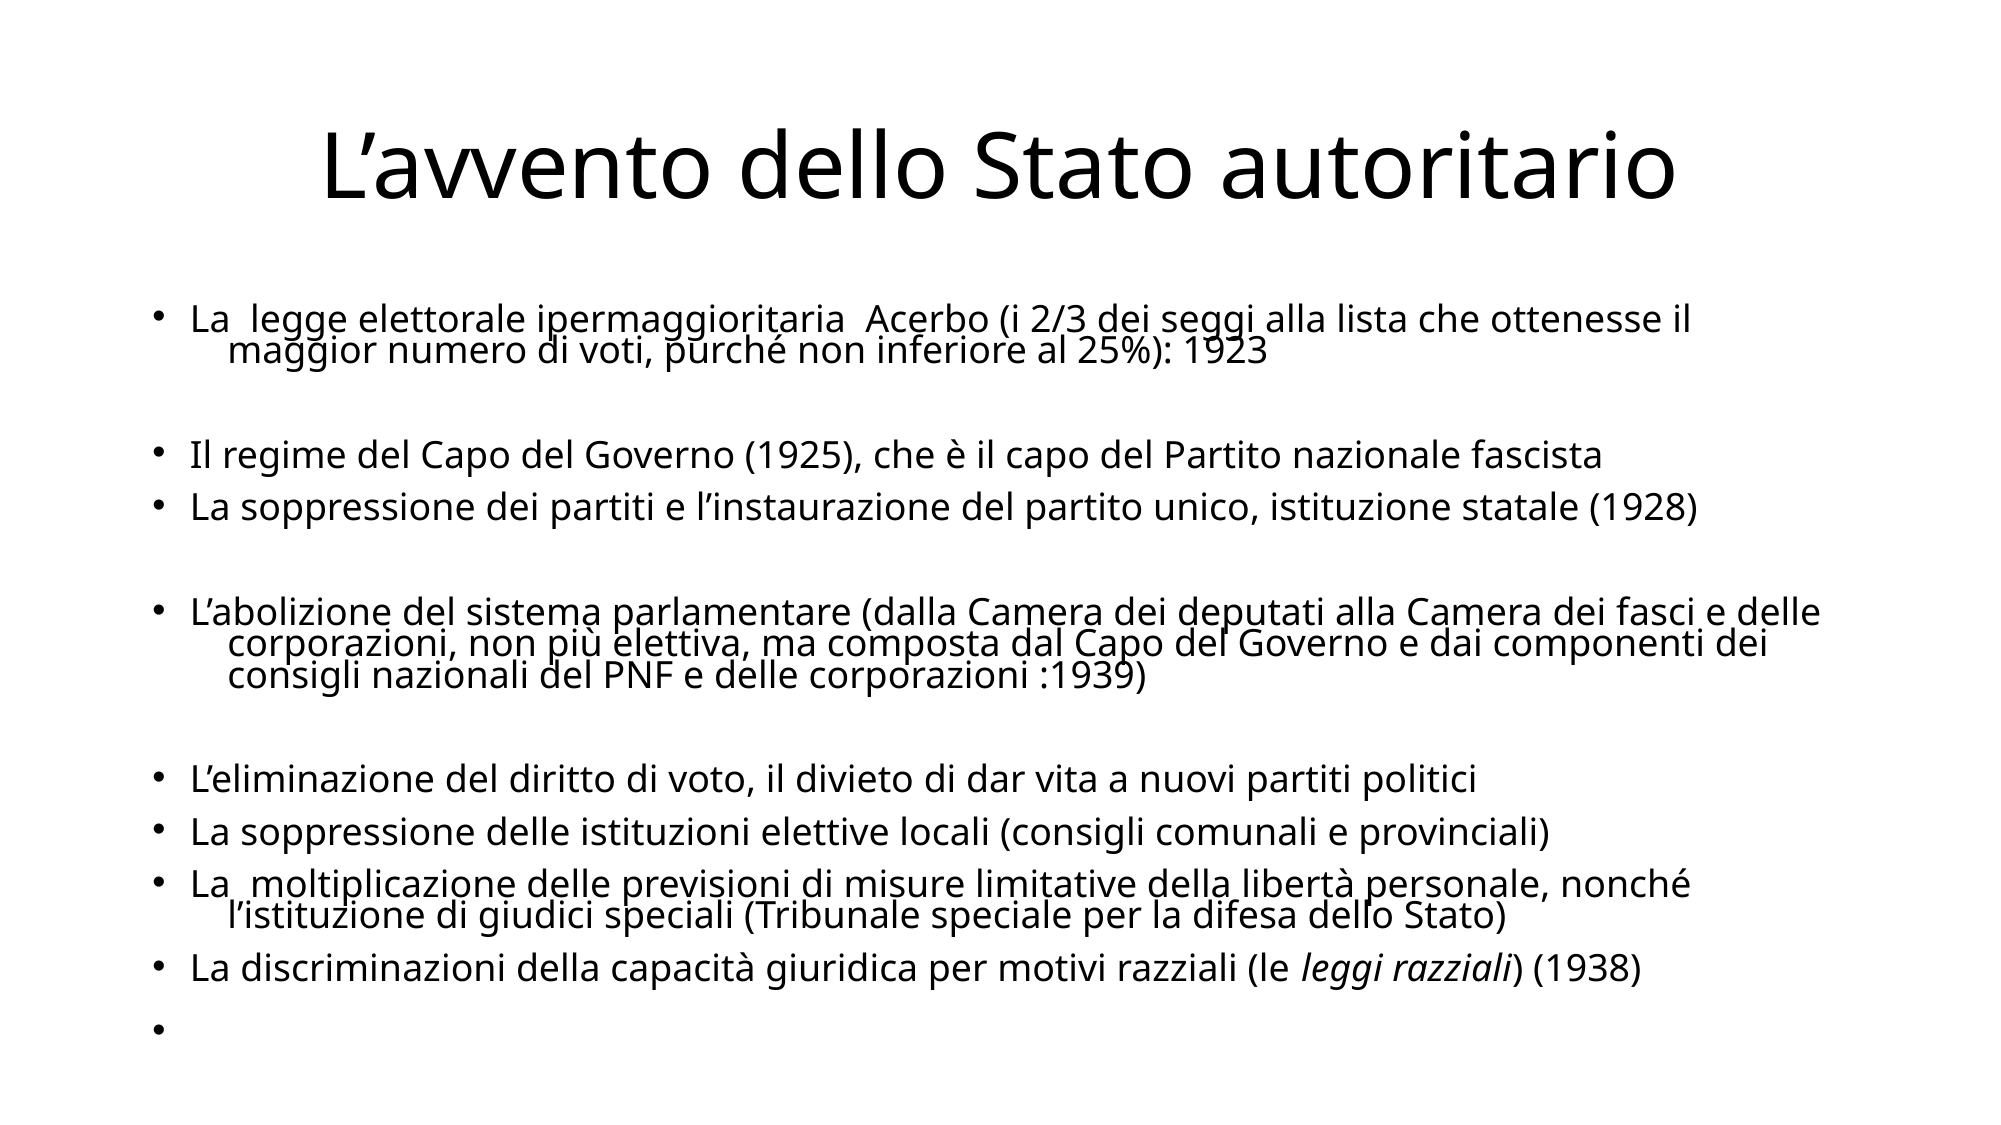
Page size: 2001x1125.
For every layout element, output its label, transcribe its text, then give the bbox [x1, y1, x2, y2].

title L’avvento dello Stato autoritario [137, 59, 1863, 278]
list La legge elettorale ipermaggioritaria Acerbo (i 2/3 dei seggi alla lista che ottenesse il maggior numero di voti, purché non inferiore al 25%): 1923 Il regime del Capo del Governo (1925), che è il capo del Partito nazionale fascista La soppressione dei partiti e l’instaurazione del partito unico, istituzione statale (1928) L’abolizione del sistema parlamentare (dalla Camera dei deputati alla Camera dei fasci e delle corporazioni, non più elettiva, ma composta dal Capo del Governo e dai componenti dei consigli nazionali del PNF e delle corporazioni :1939) L’eliminazione del diritto di voto, il divieto di dar vita a nuovi partiti politici La soppressione delle istituzioni elettive locali (consigli comunali e provinciali) La moltiplicazione delle previsioni di misure limitative della libertà personale, nonché l’istituzione di giudici speciali (Tribunale speciale per la difesa dello Stato) La discriminazioni della capacità giuridica per motivi razziali (le leggi razziali) (1938) [137, 299, 1863, 1014]
